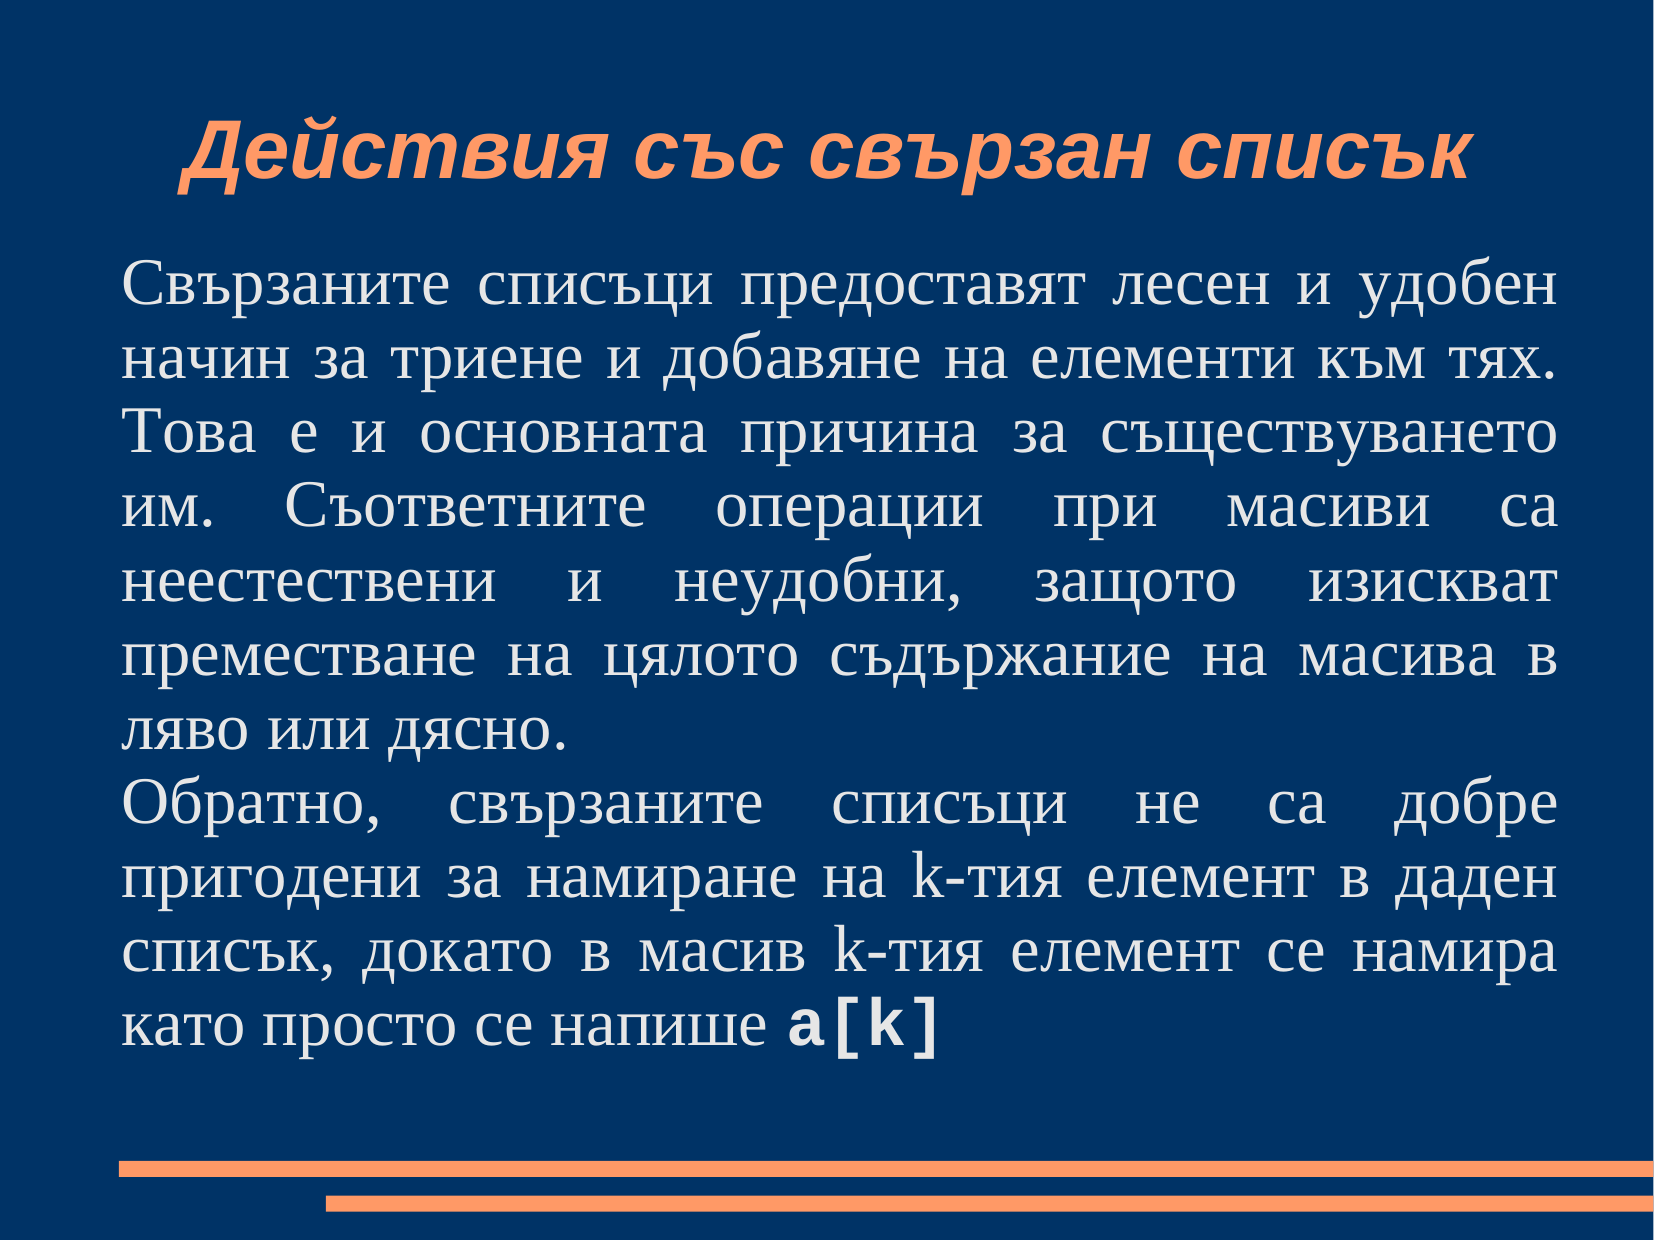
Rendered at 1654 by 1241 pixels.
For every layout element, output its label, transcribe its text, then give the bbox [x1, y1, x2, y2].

title Действия със свързан списък [121, 46, 1534, 245]
list Свързаните списъци предоставят лесен и удобен начин за триене и добавяне на елементи към тях. Това е и основната причина за съществуването им. Съответните операции при масиви са неестествени и неудобни, защото изискват преместване на цялото съдържание на масива в ляво или дясно. Обратно, свързаните списъци не са добре пригодени за намиране на k-тия елемент в даден списък, докато в масив k-тия елемент се намира като просто се напише а[k] [121, 245, 1561, 1066]
